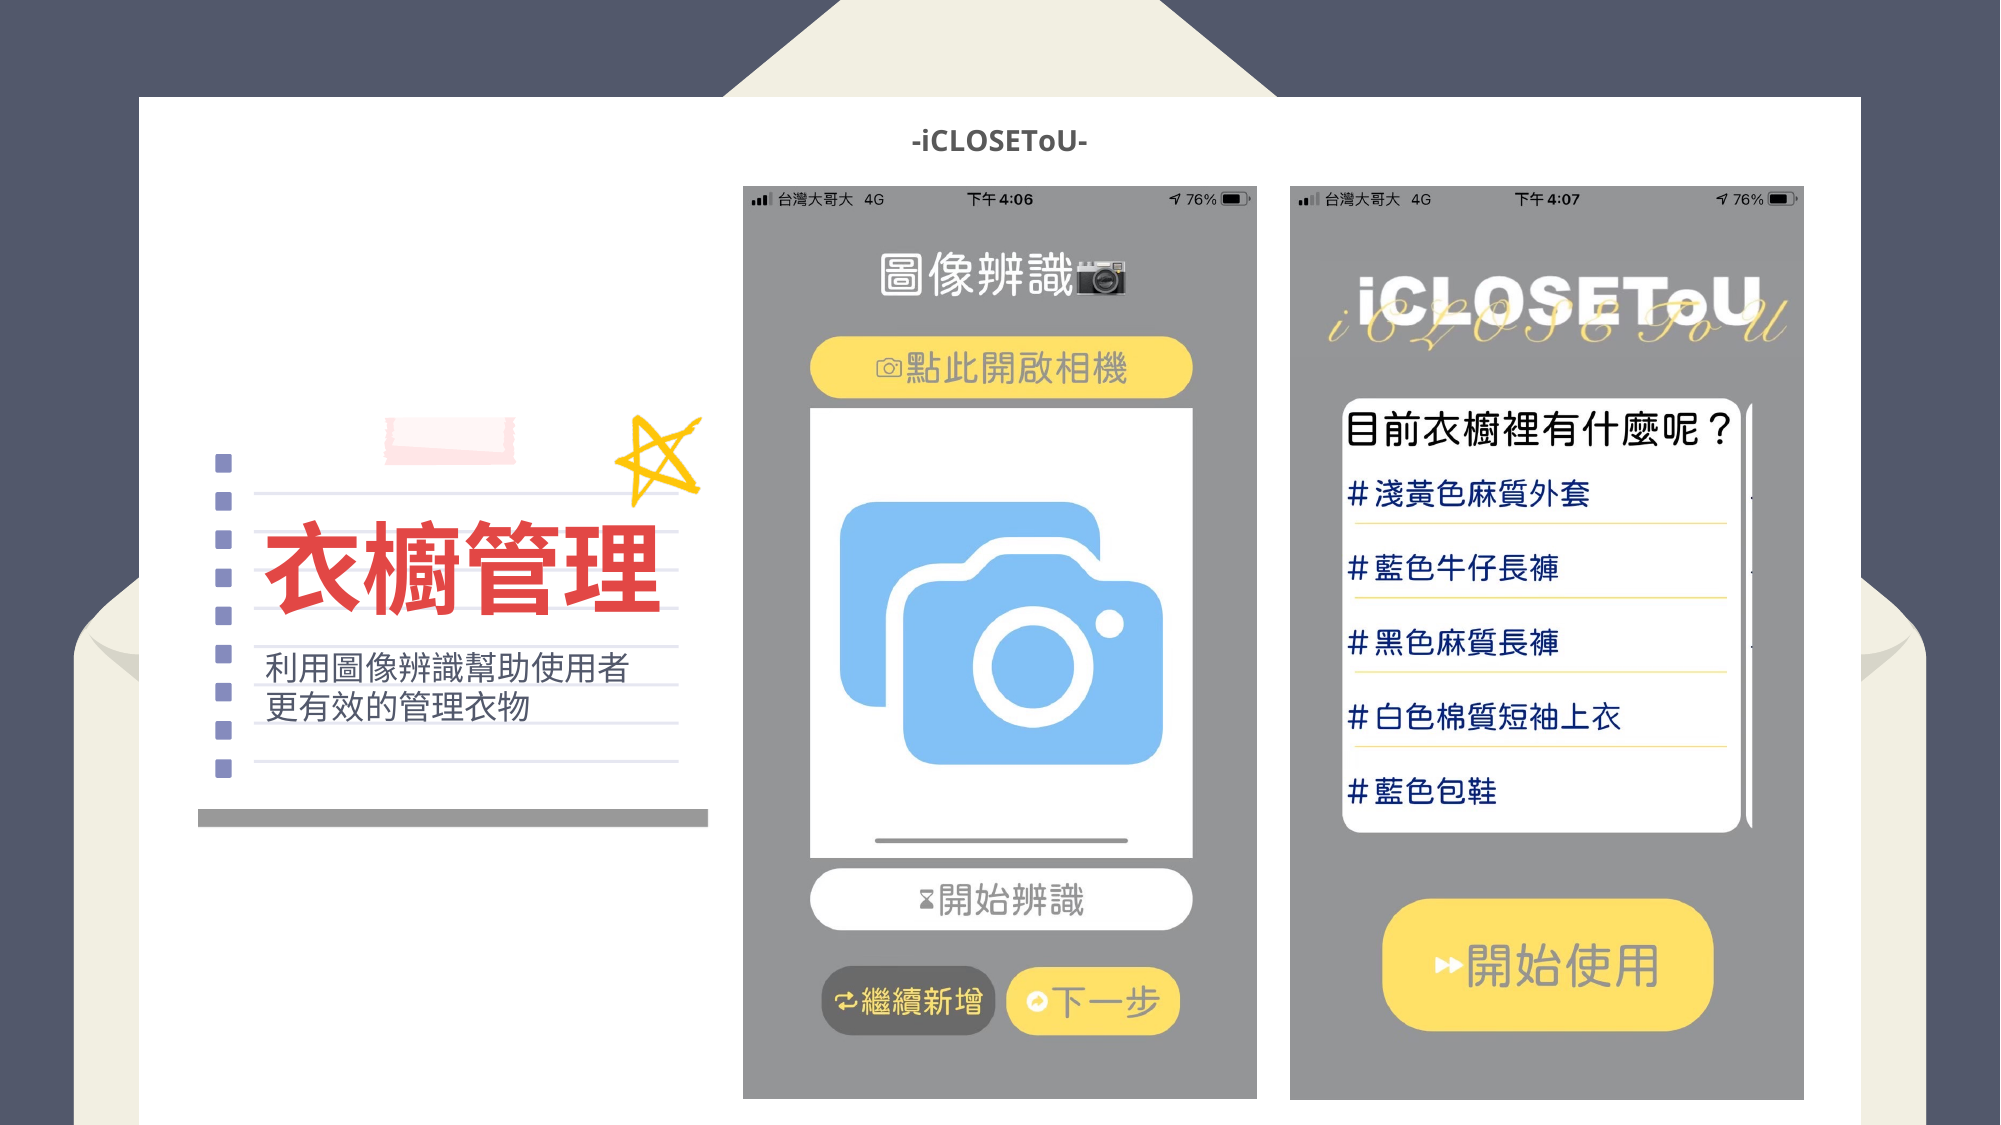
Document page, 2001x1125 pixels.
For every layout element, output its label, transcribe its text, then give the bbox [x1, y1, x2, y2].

picture [743, 186, 1257, 1099]
text_box 衣櫥管理 [247, 498, 682, 635]
text_box [1861, 577, 1927, 1125]
text_box 利用圖像辨識幫助使用者 更有效的管理衣物 [250, 639, 651, 736]
text_box [73, 577, 139, 1125]
text_box -iCLOSEToU- [139, 97, 1861, 1125]
picture [1290, 186, 1804, 1100]
text_box [722, 0, 1278, 97]
text_box [198, 398, 710, 809]
picture [604, 409, 709, 514]
